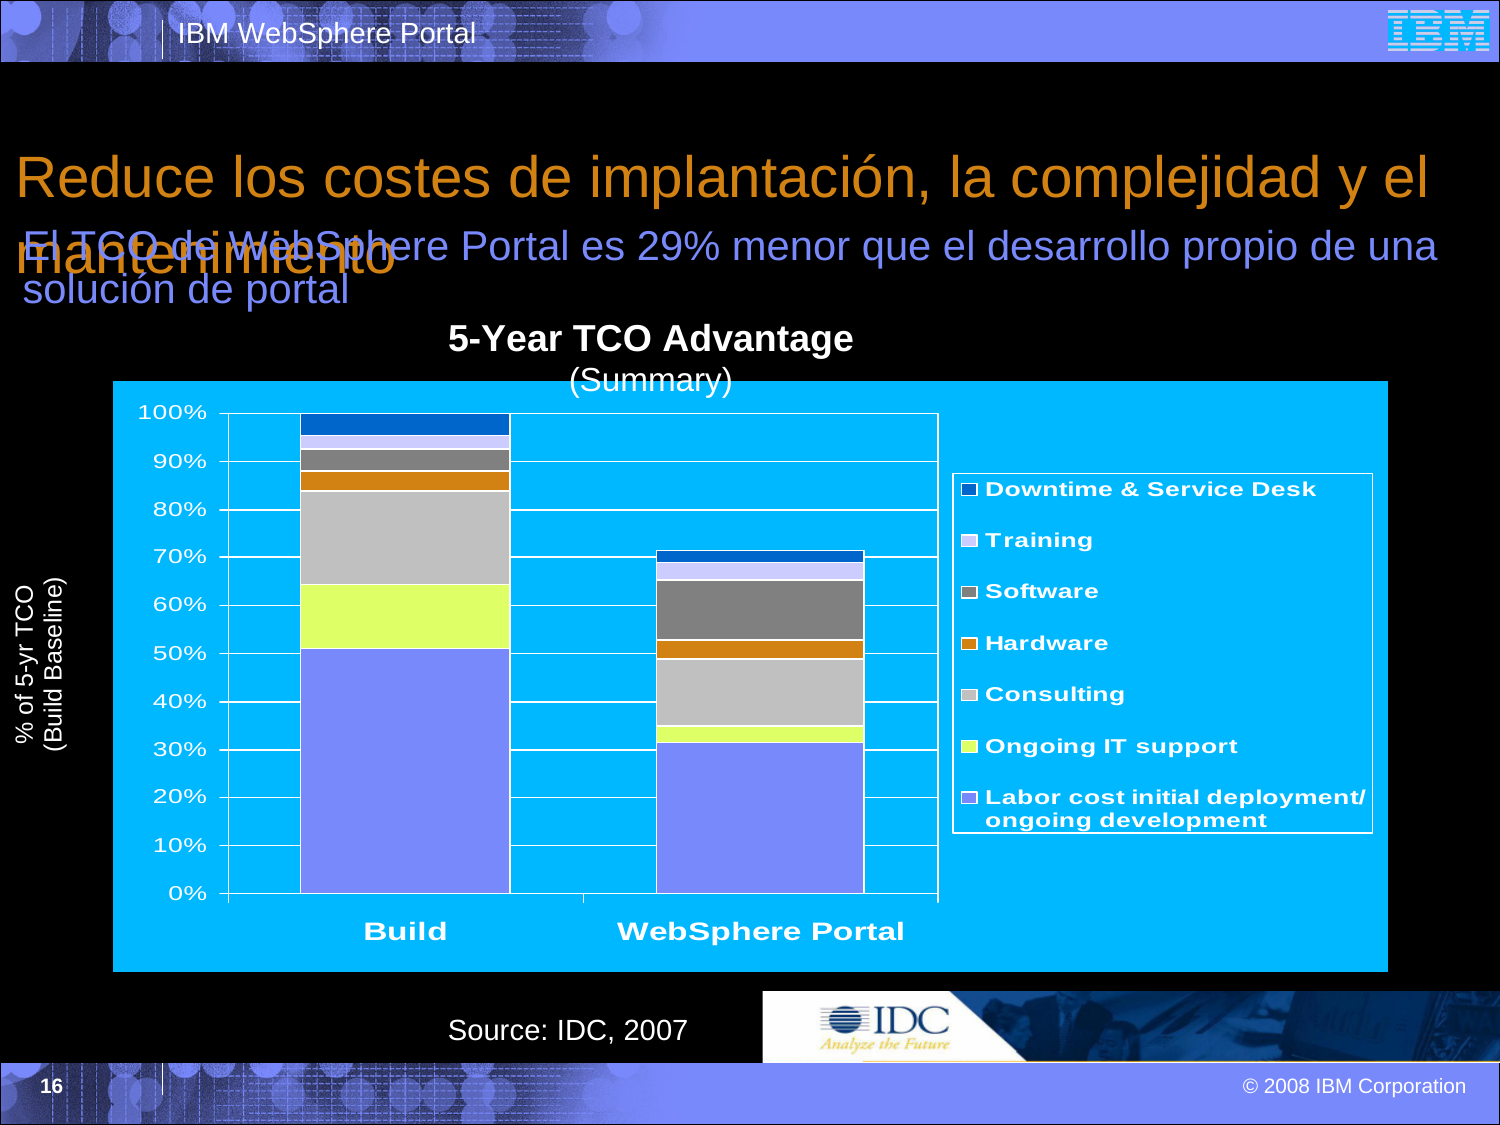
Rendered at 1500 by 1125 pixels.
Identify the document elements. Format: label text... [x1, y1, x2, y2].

text_box 5-Year TCO Advantage (Summary) [382, 320, 920, 410]
text_box Reduce los costes de implantación, la complejidad y el mantenimiento [0, 140, 1500, 223]
chart [112, 380, 1389, 973]
text_box % of 5-yr TCO (Build Baseline) [1, 493, 77, 837]
text_box Source: IDC, 2007 [343, 983, 741, 1078]
picture [1, 991, 1500, 1124]
picture [1, 1, 1499, 62]
title El TCO de WebSphere Portal es 29% menor que el desarrollo propio de una solución de portal [7, 211, 1481, 320]
